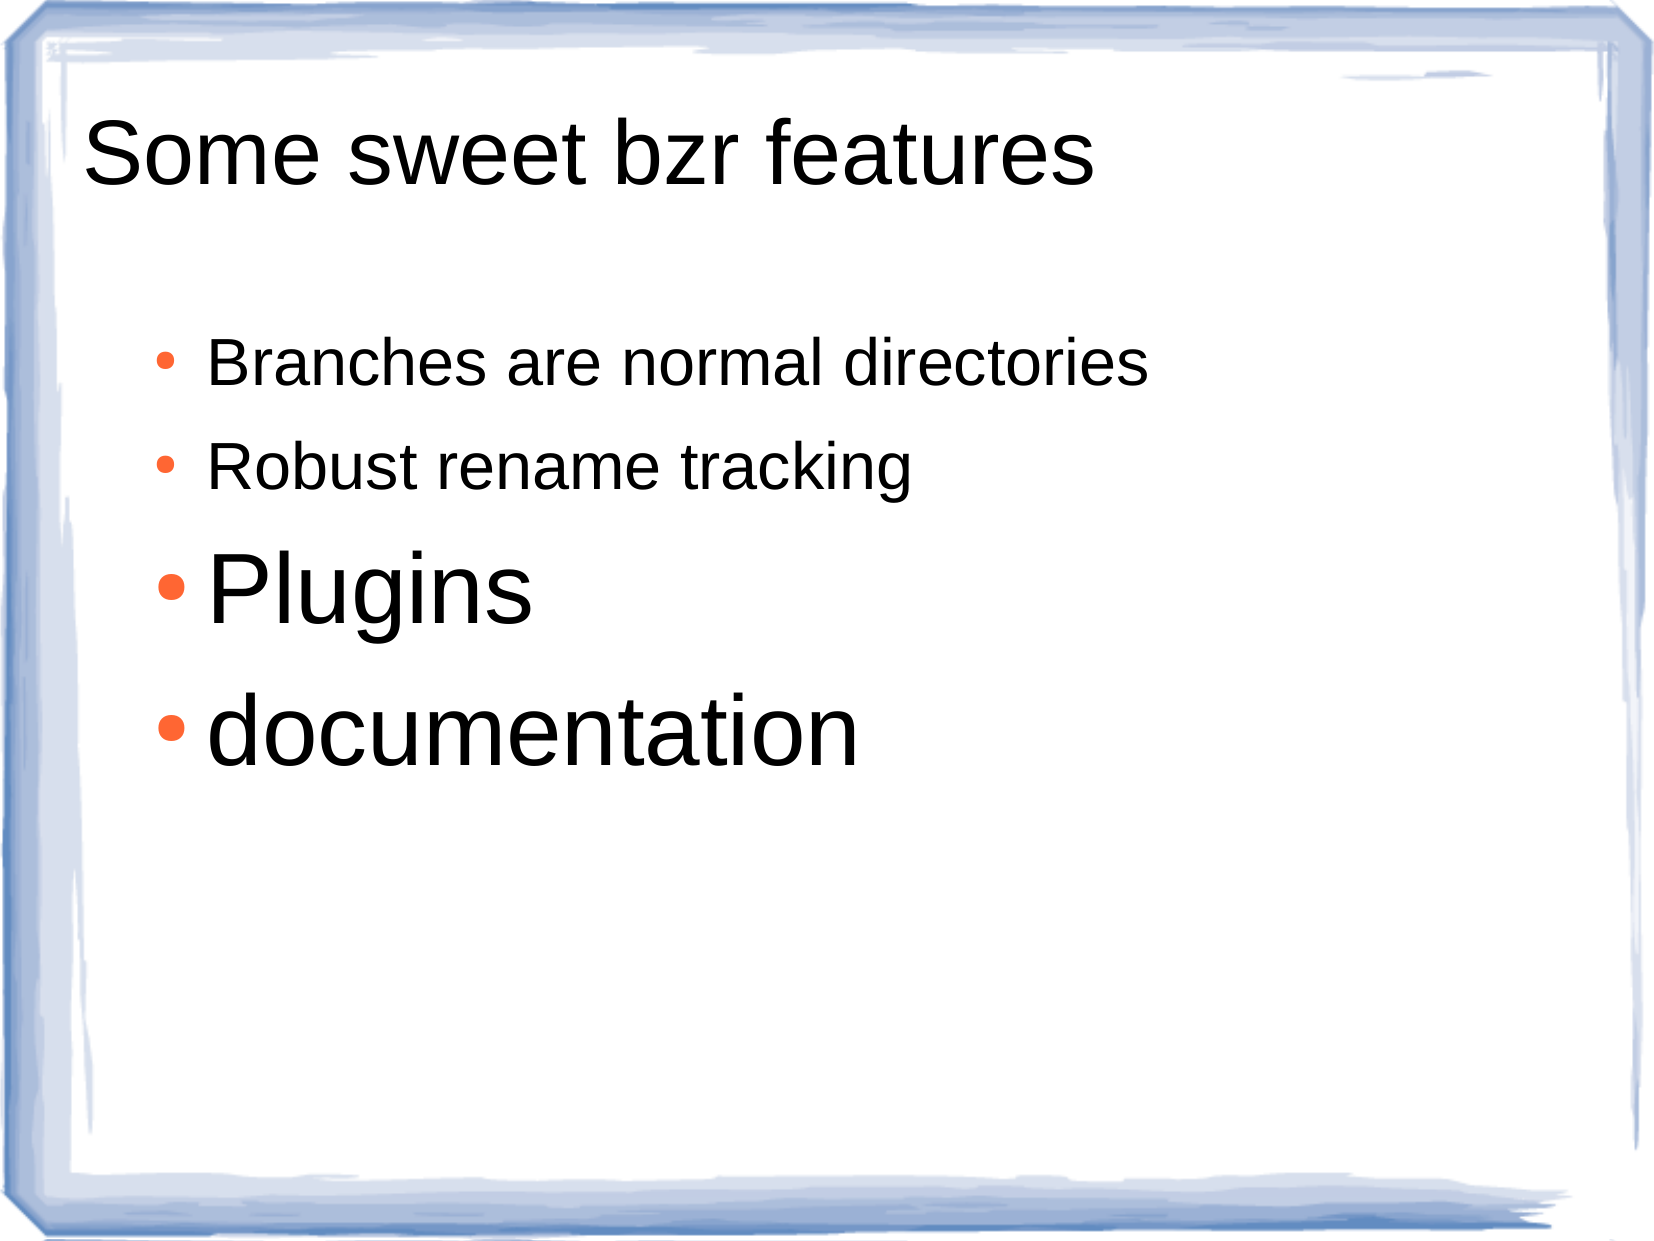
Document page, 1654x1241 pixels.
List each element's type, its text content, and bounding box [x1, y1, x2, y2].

title Some sweet bzr features [82, 49, 1571, 257]
list Branches are normal directories Robust rename tracking Plugins documentation [118, 324, 1571, 1144]
picture [0, 0, 1654, 1241]
